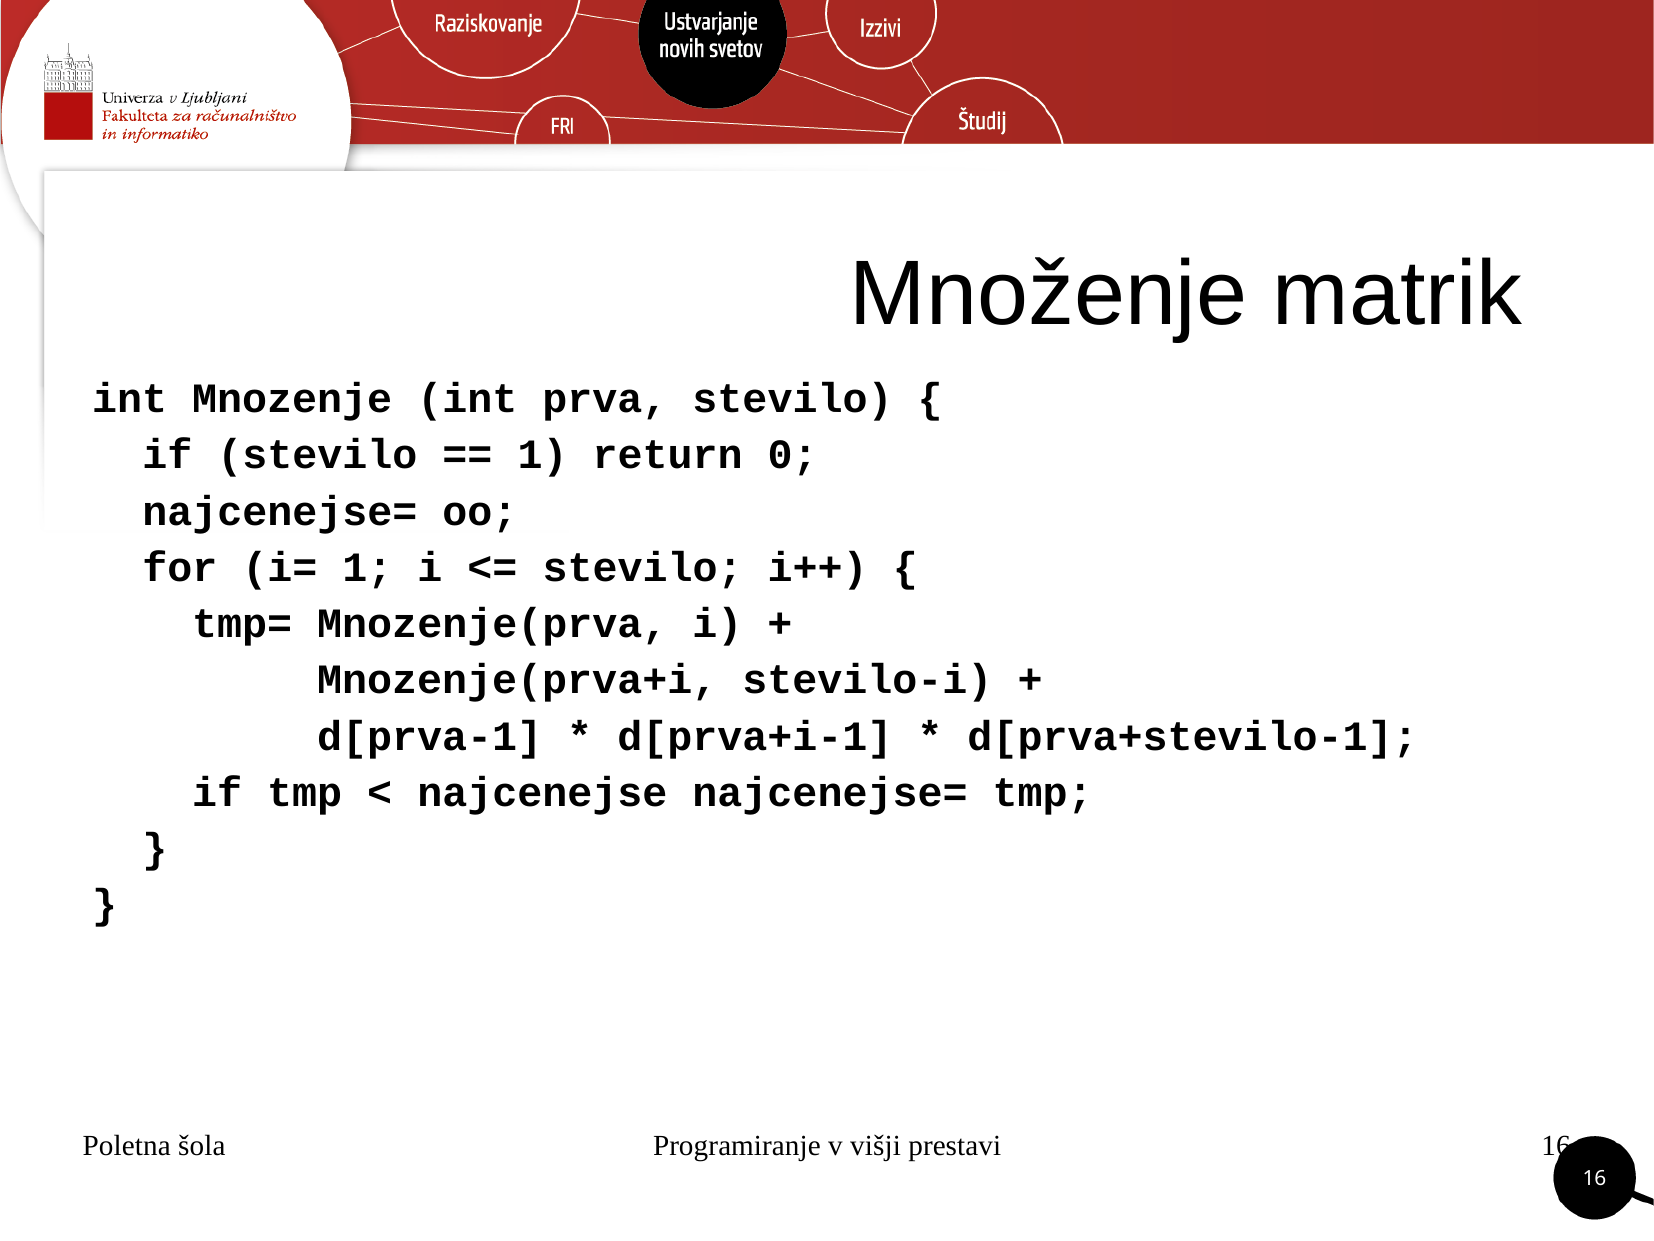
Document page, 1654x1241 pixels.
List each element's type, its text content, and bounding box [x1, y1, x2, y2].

list int Mnozenje (int prva, stevilo) { if (stevilo == 1) return 0; najcenejse= oo; for (i= 1; i <= stevilo; i++) { tmp= Mnozenje(prva, i) + Mnozenje(prva+i, stevilo-i) + d[prva-1] * d[prva+i-1] * d[prva+stevilo-1]; if tmp < najcenejse najcenejse= tmp; } } [92, 377, 1548, 1016]
title Množenje matrik [35, 188, 1524, 397]
text_box <številka> [1553, 1145, 1636, 1212]
picture [0, 0, 1654, 1241]
